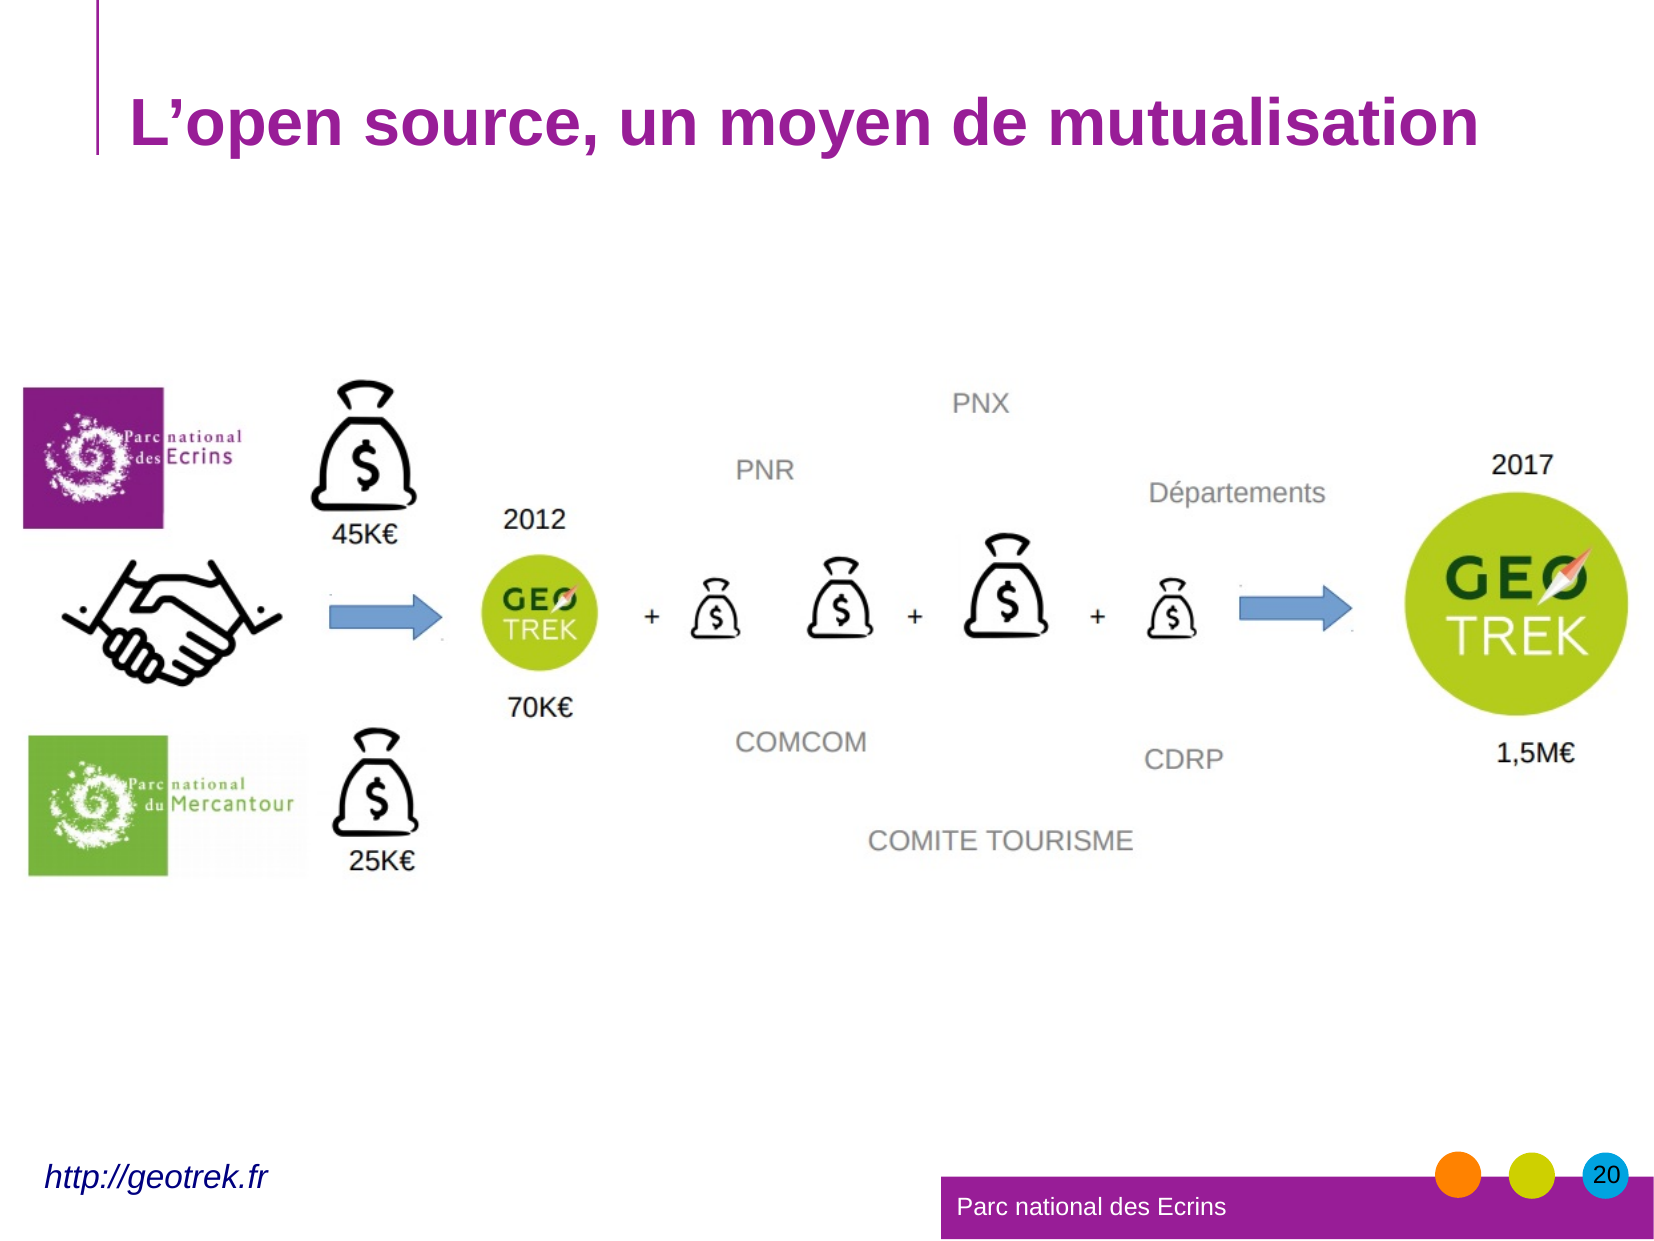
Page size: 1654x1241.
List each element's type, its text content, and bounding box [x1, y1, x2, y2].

title L’open source, un moyen de mutualisation [129, 11, 1619, 160]
text_box http://geotrek.fr [29, 1151, 325, 1241]
picture [2, 357, 1654, 897]
